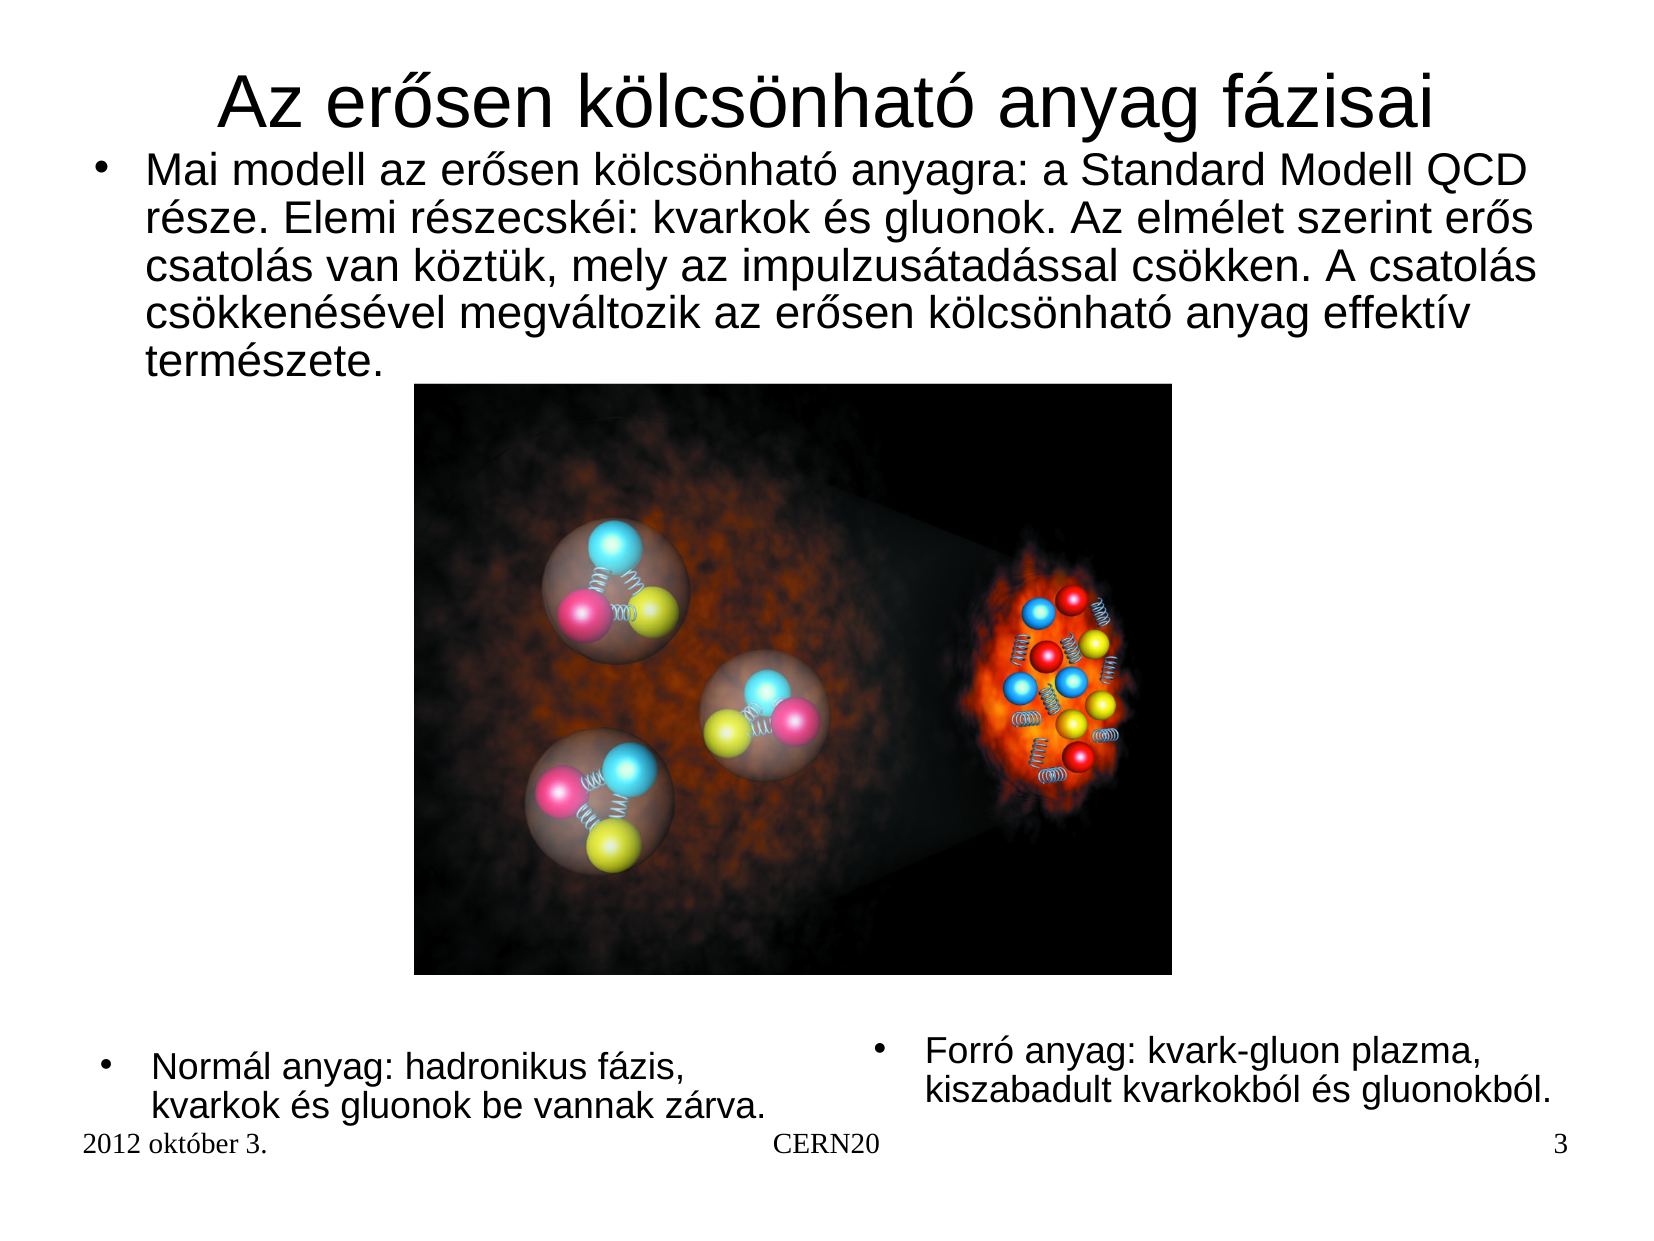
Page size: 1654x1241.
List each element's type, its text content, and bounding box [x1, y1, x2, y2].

list Mai modell az erősen kölcsönható anyagra: a Standard Modell QCD része. Elemi részecskéi: kvarkok és gluonok. Az elmélet szerint erős csatolás van köztük, mely az impulzusátadással csökken. A csatolás csökkenésével megváltozik az erősen kölcsönható anyag effektív természete. [76, 147, 1565, 655]
list Forró anyag: kvark-gluon plazma, kiszabadult kvarkokból és gluonokból. [856, 273, 1582, 1111]
title Az erősen kölcsönható anyag fázisai [29, 0, 1625, 207]
list Normál anyag: hadronikus fázis, kvarkok és gluonok be vannak zárva. [82, 655, 808, 1127]
picture [413, 383, 1172, 975]
